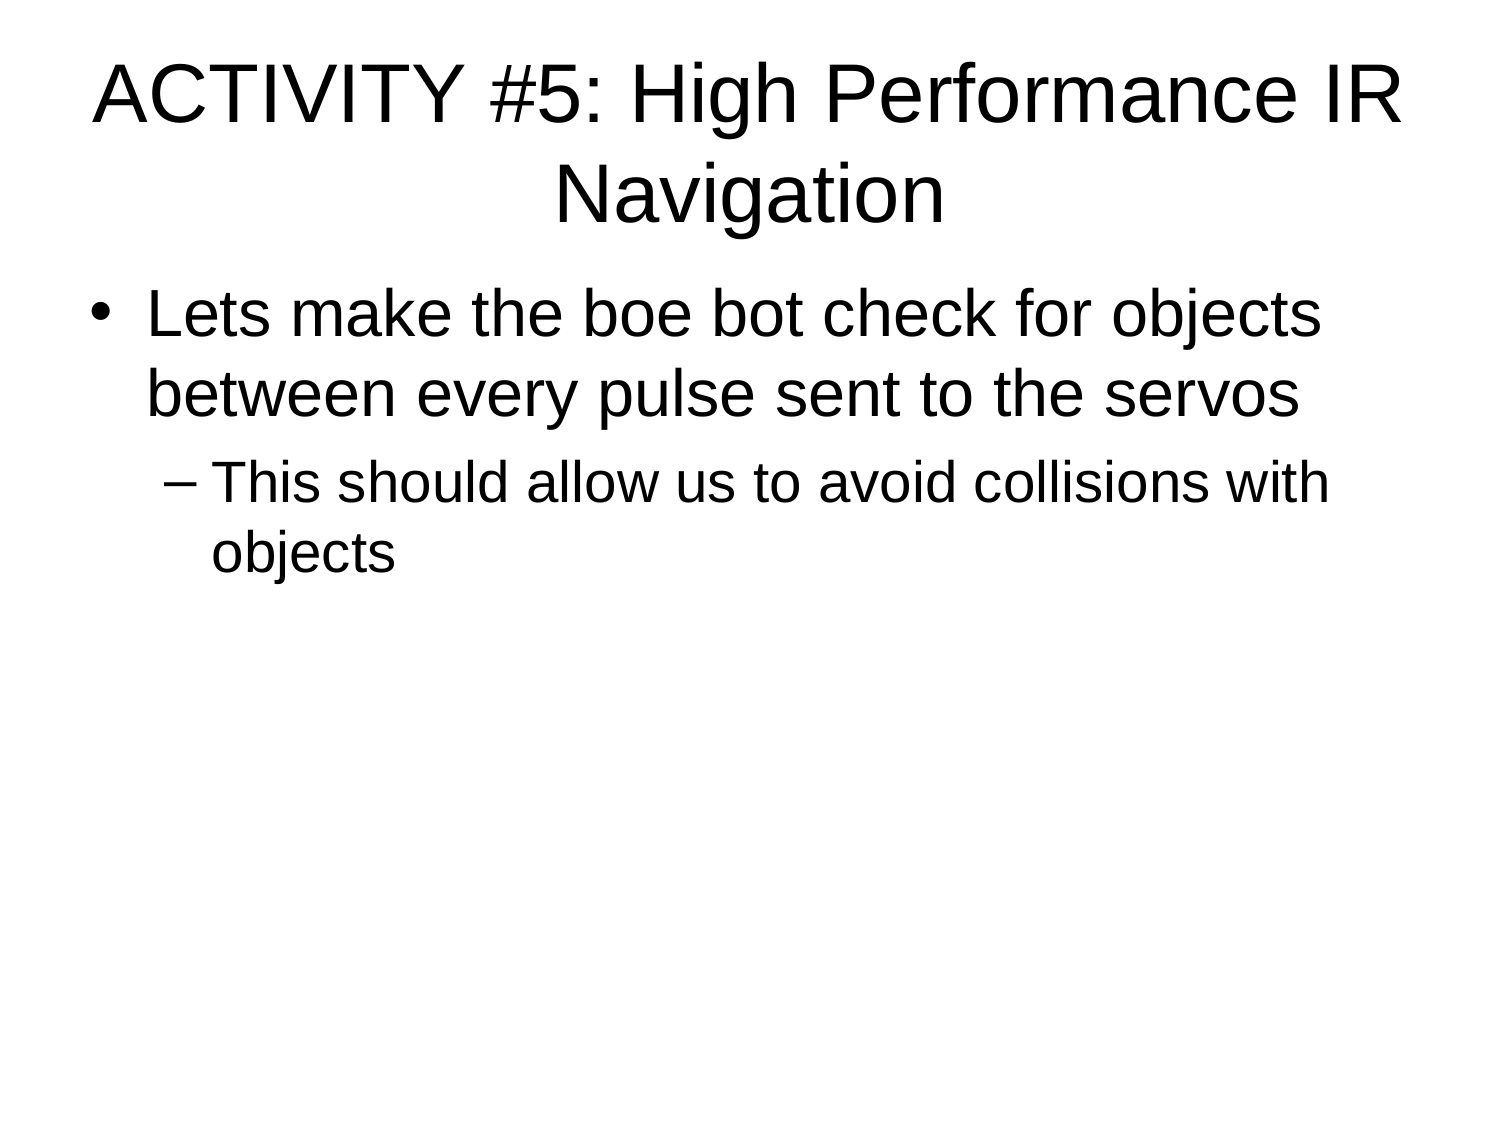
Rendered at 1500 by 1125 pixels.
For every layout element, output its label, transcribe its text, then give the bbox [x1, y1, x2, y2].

title ACTIVITY #5: High Performance IR Navigation [75, 31, 1426, 247]
list Lets make the boe bot check for objects between every pulse sent to the servos This should allow us to avoid collisions with objects [75, 262, 1426, 1006]
